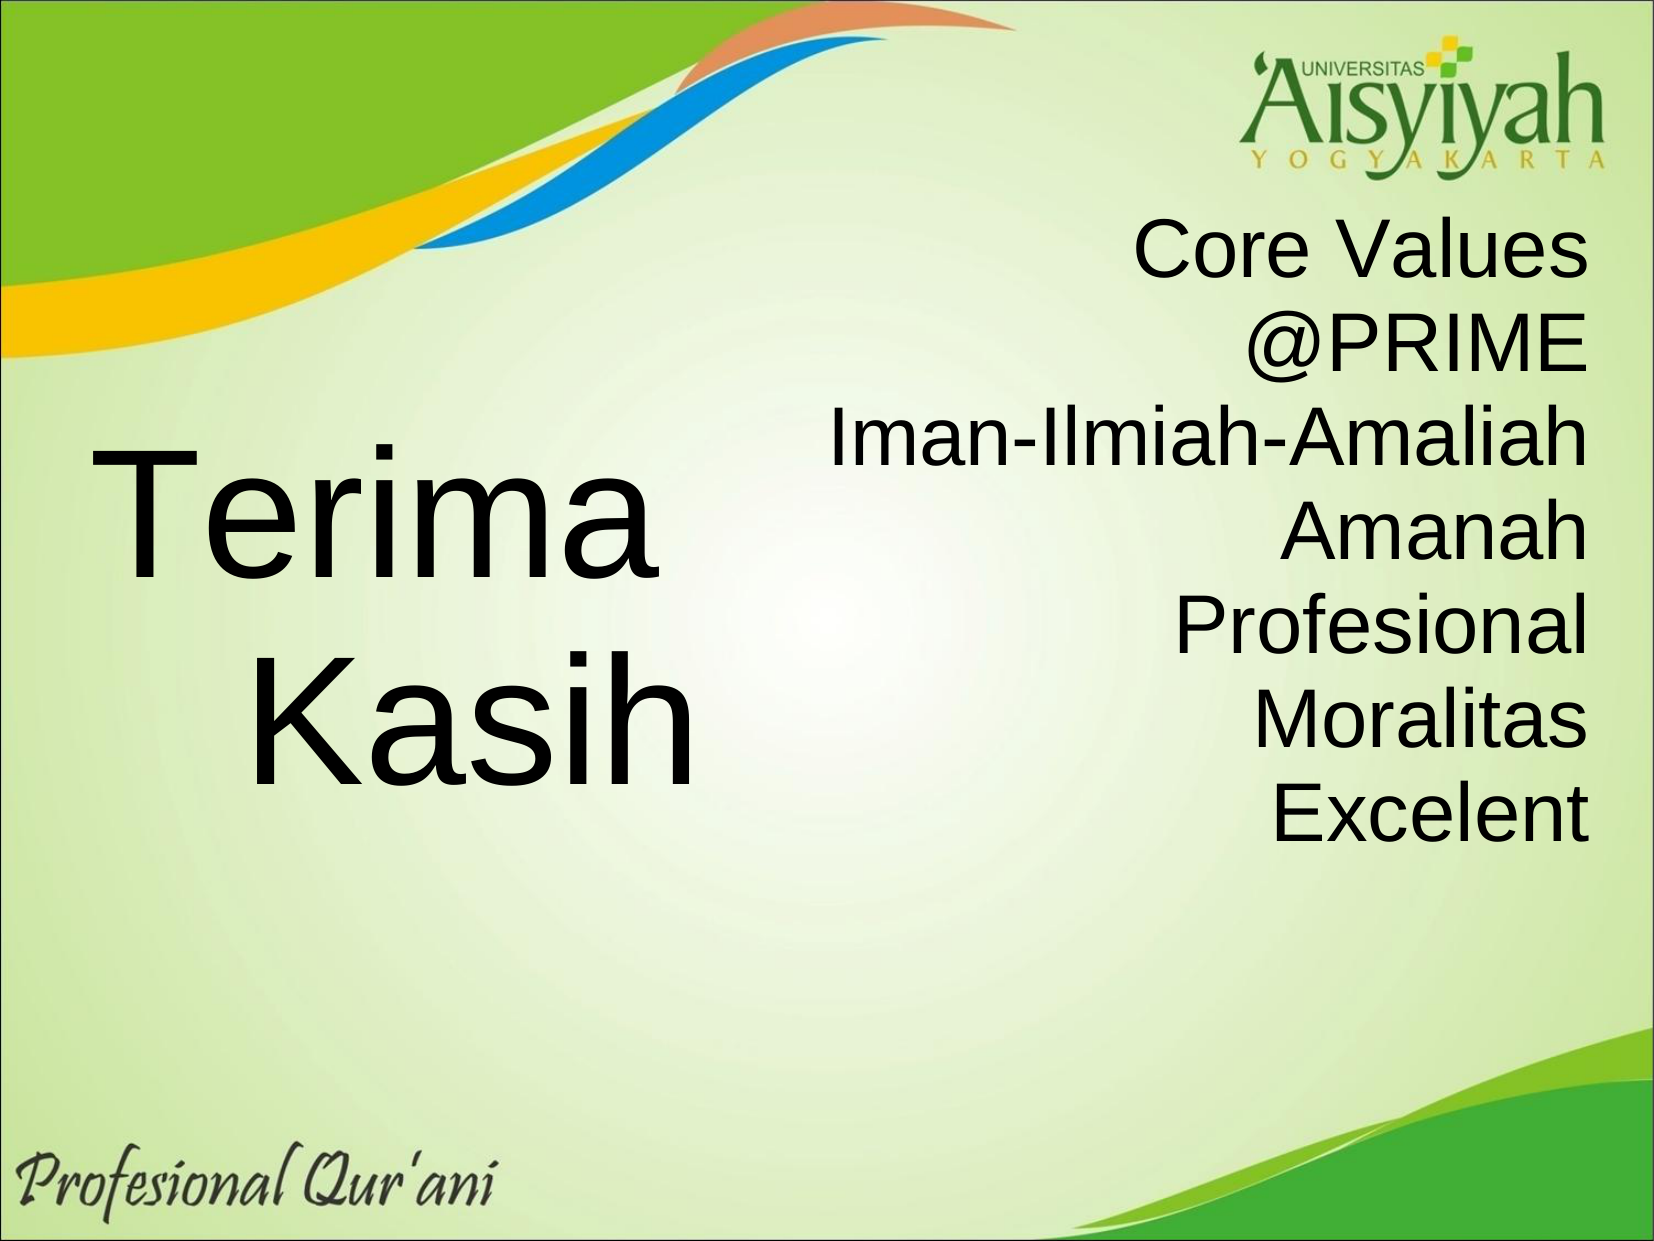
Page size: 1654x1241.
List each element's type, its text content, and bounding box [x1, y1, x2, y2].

picture [0, 0, 1654, 1241]
text_box Core Values @PRIME Iman-Ilmiah-Amaliah Amanah Profesional Moralitas Excelent [812, 195, 1605, 874]
text_box Terima Kasih [74, 404, 717, 847]
